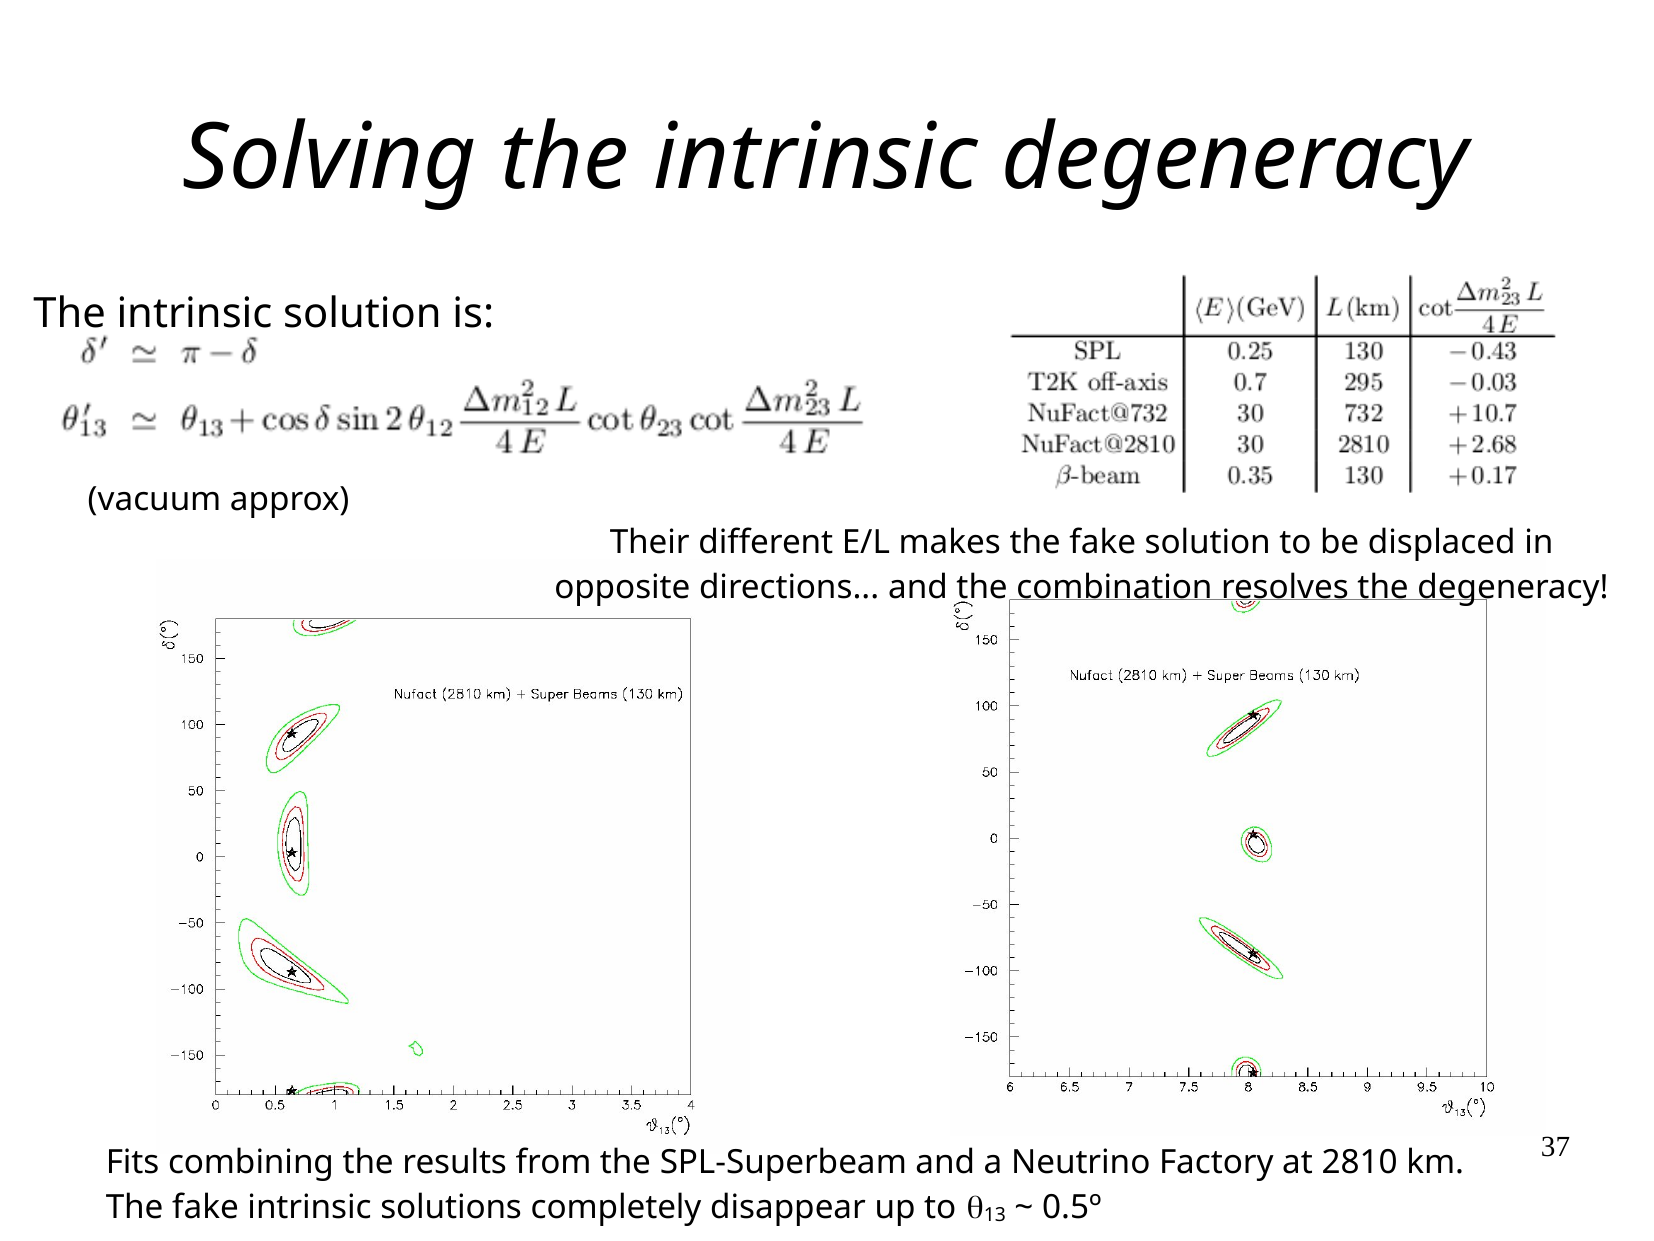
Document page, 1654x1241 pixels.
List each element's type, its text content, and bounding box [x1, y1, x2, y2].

title Solving the intrinsic degeneracy [82, 56, 1571, 250]
text_box The intrinsic solution is: [18, 275, 529, 341]
text_box Their different E/L makes the fake solution to be displaced in opposite directions... and the combination resolves the degeneracy! [525, 510, 1640, 624]
text_box (vacuum approx) [72, 467, 368, 523]
picture [6, 298, 903, 510]
picture [156, 559, 751, 1130]
picture [1006, 250, 1571, 510]
text_box Fits combining the results from the SPL-Superbeam and a Neutrino Factory at 2810 km. The fake intrinsic solutions completely disappear up to q13 ~ 0.5º [91, 1130, 1506, 1240]
picture [950, 624, 1546, 1136]
